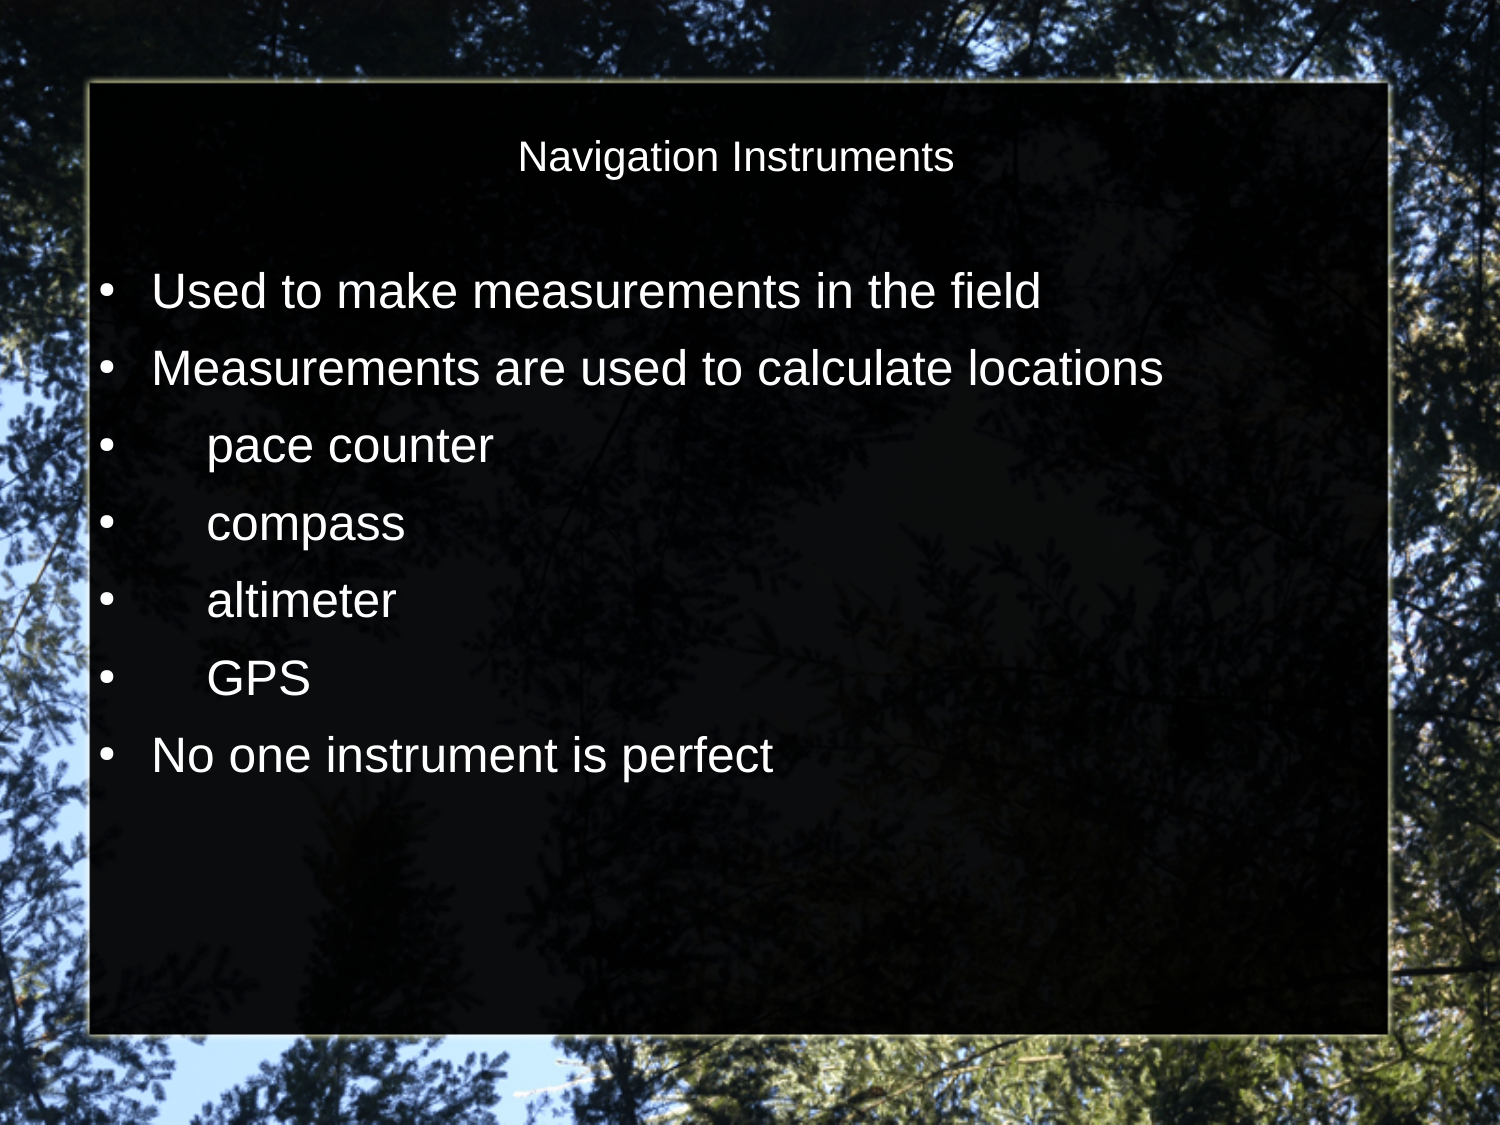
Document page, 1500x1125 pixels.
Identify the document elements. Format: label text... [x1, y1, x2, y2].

list Used to make measurements in the field Measurements are used to calculate locations pace counter compass altimeter GPS No one instrument is perfect [80, 263, 1393, 916]
title Navigation Instruments [80, 80, 1393, 233]
picture [0, 0, 1500, 1125]
